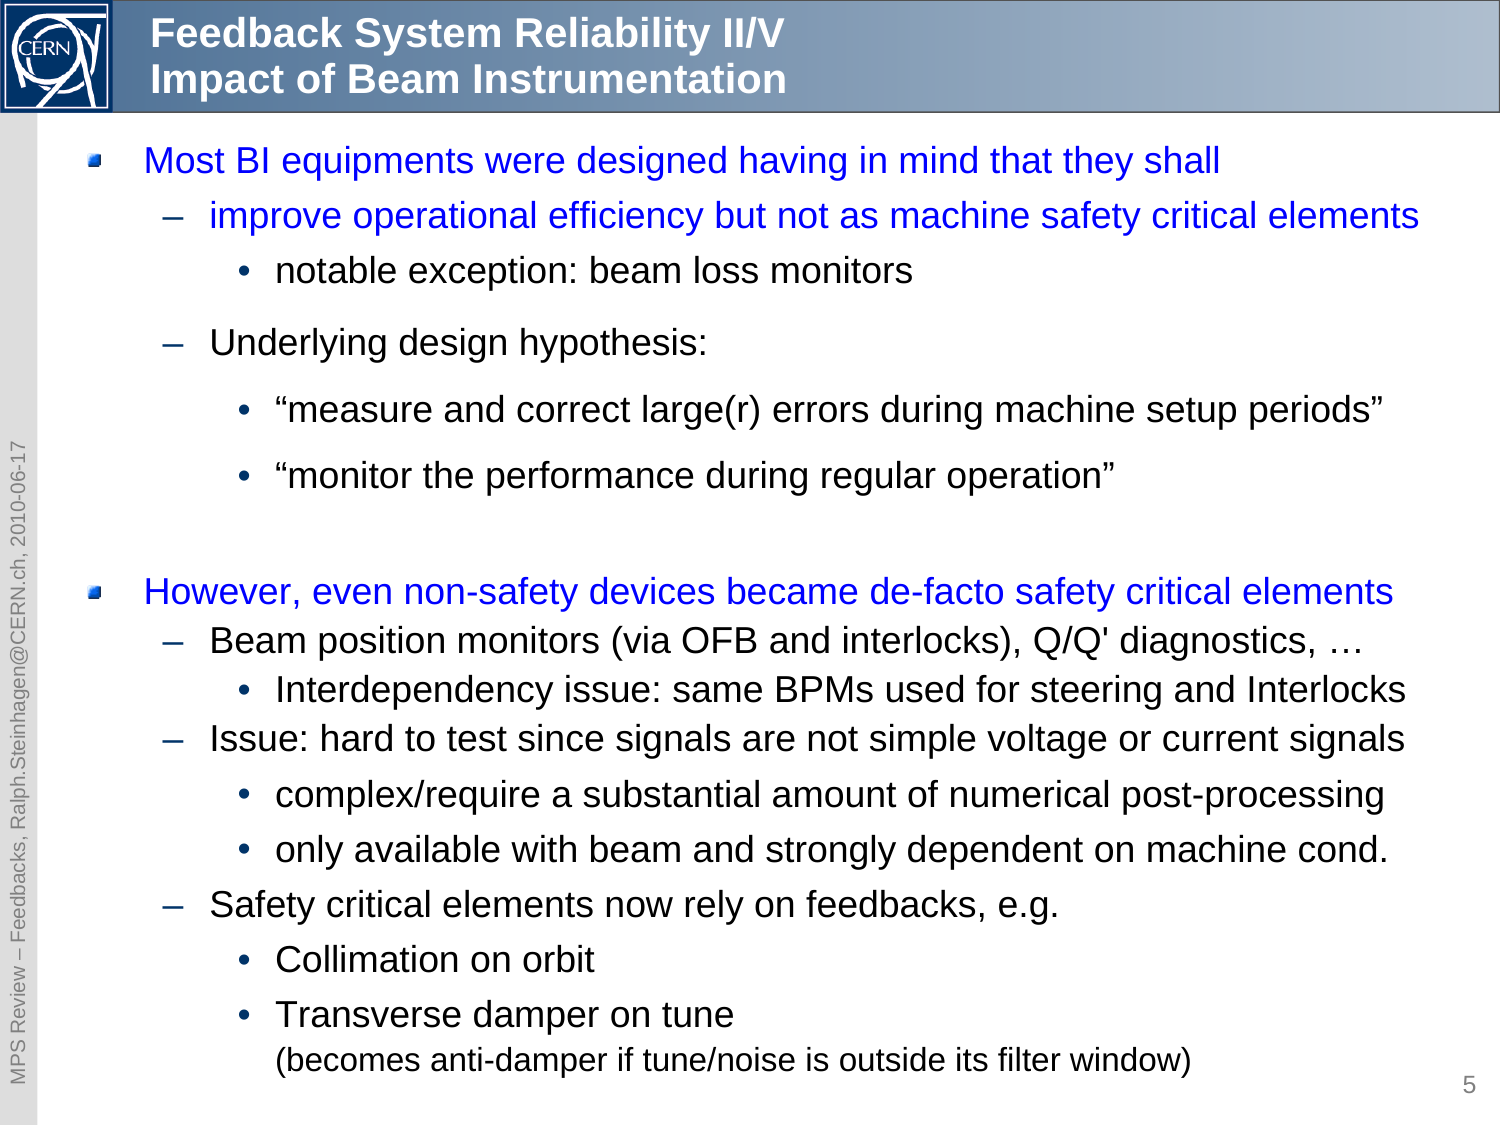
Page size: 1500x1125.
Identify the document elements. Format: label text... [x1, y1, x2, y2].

title Feedback System Reliability II/V Impact of Beam Instrumentation [150, 7, 1447, 106]
list Most BI equipments were designed having in mind that they shall improve operational efficiency but not as machine safety critical elements notable exception: beam loss monitors Underlying design hypothesis: “measure and correct large(r) errors during machine setup periods” “monitor the performance during regular operation” However, even non-safety devices became de-facto safety critical elements Beam position monitors (via OFB and interlocks), Q/Q' diagnostics, … Interdependency issue: same BPMs used for steering and Interlocks Issue: hard to test since signals are not simple voltage or current signals complex/require a substantial amount of numerical post-processing only available with beam and strongly dependent on machine cond. Safety critical elements now rely on feedbacks, e.g. Collimation on orbit Transverse damper on tune (becomes anti-damper if tune/noise is outside its filter window) [87, 137, 1438, 1079]
picture [0, 0, 113, 113]
